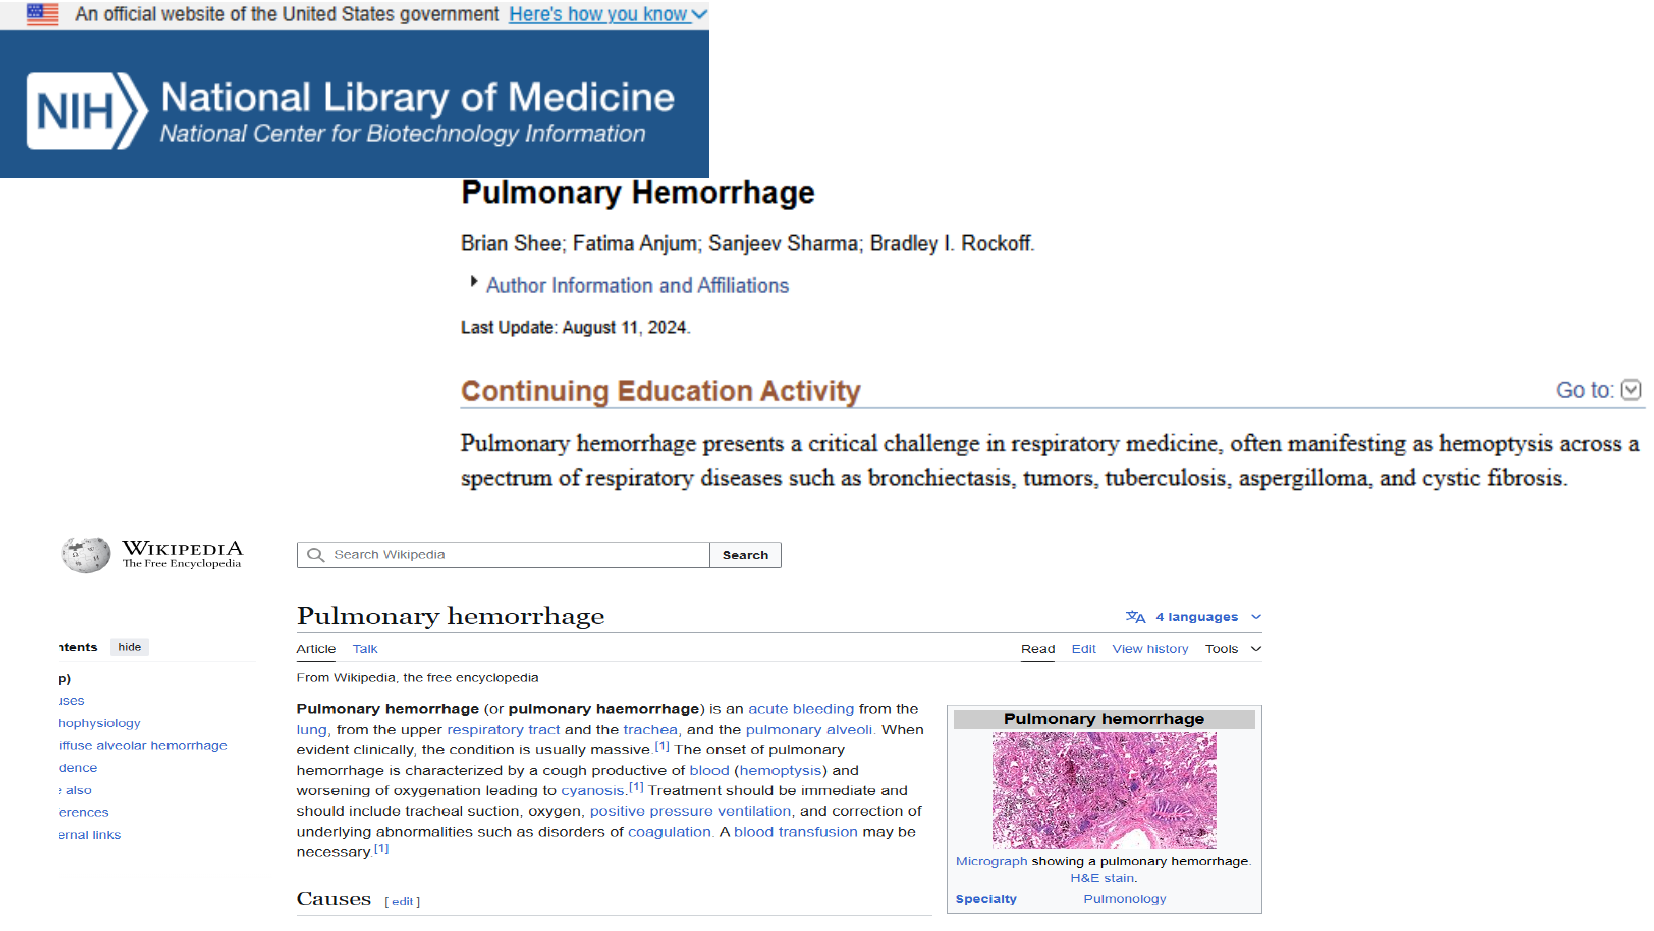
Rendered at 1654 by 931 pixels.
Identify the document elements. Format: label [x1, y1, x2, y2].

picture [59, 531, 1267, 916]
picture [0, 2, 1654, 492]
